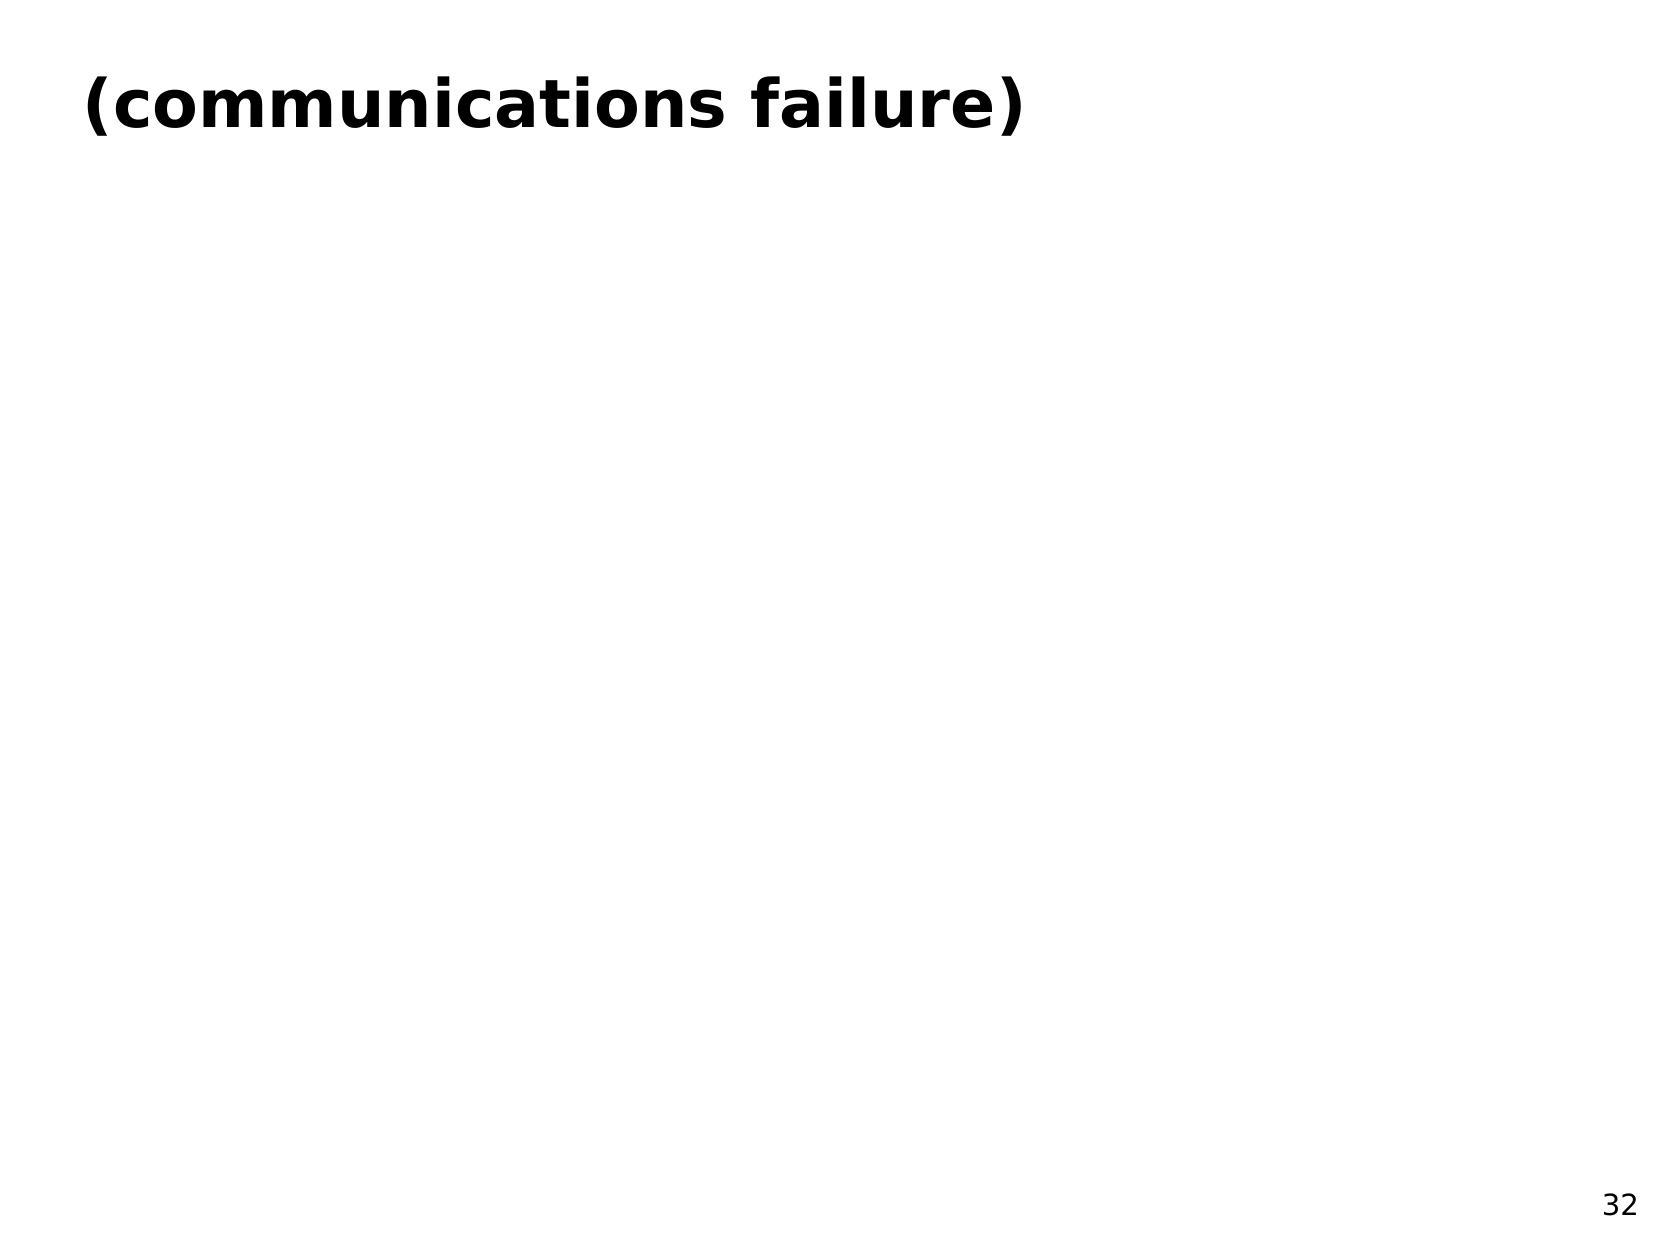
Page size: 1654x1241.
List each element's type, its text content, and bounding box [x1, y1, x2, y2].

list (communications failure) [82, 65, 1571, 1062]
